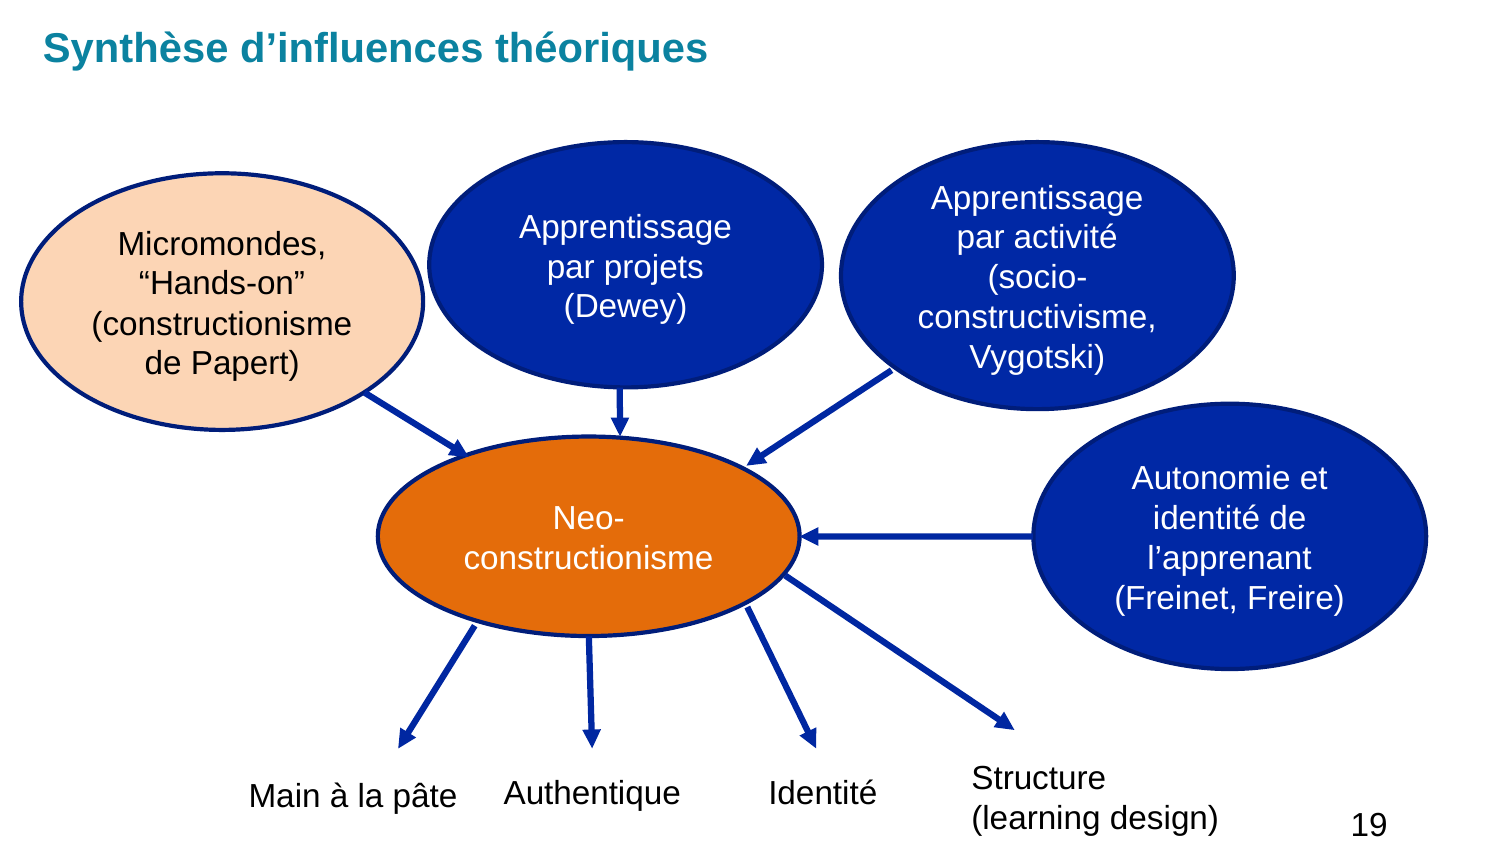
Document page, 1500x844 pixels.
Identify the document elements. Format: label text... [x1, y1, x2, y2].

text_box Main à la pâte [233, 766, 473, 822]
title Synthèse d’influences théoriques [42, 14, 1441, 125]
text_box Apprentissage par activité (socio-constructivisme, Vygotski) [841, 142, 1234, 410]
slide_number <numéro> [1285, 802, 1388, 830]
text_box Autonomie et identité de l’apprenant (Freinet, Freire) [1033, 403, 1427, 670]
text_box Structure (learning design) [956, 748, 1235, 844]
text_box Neo-constructionisme [377, 436, 800, 637]
text_box Authentique [488, 763, 697, 819]
text_box Apprentissage par projets (Dewey) [429, 142, 822, 388]
text_box Identité [753, 763, 893, 819]
text_box Micromondes, “Hands-on” (constructionisme de Papert) [21, 173, 424, 430]
